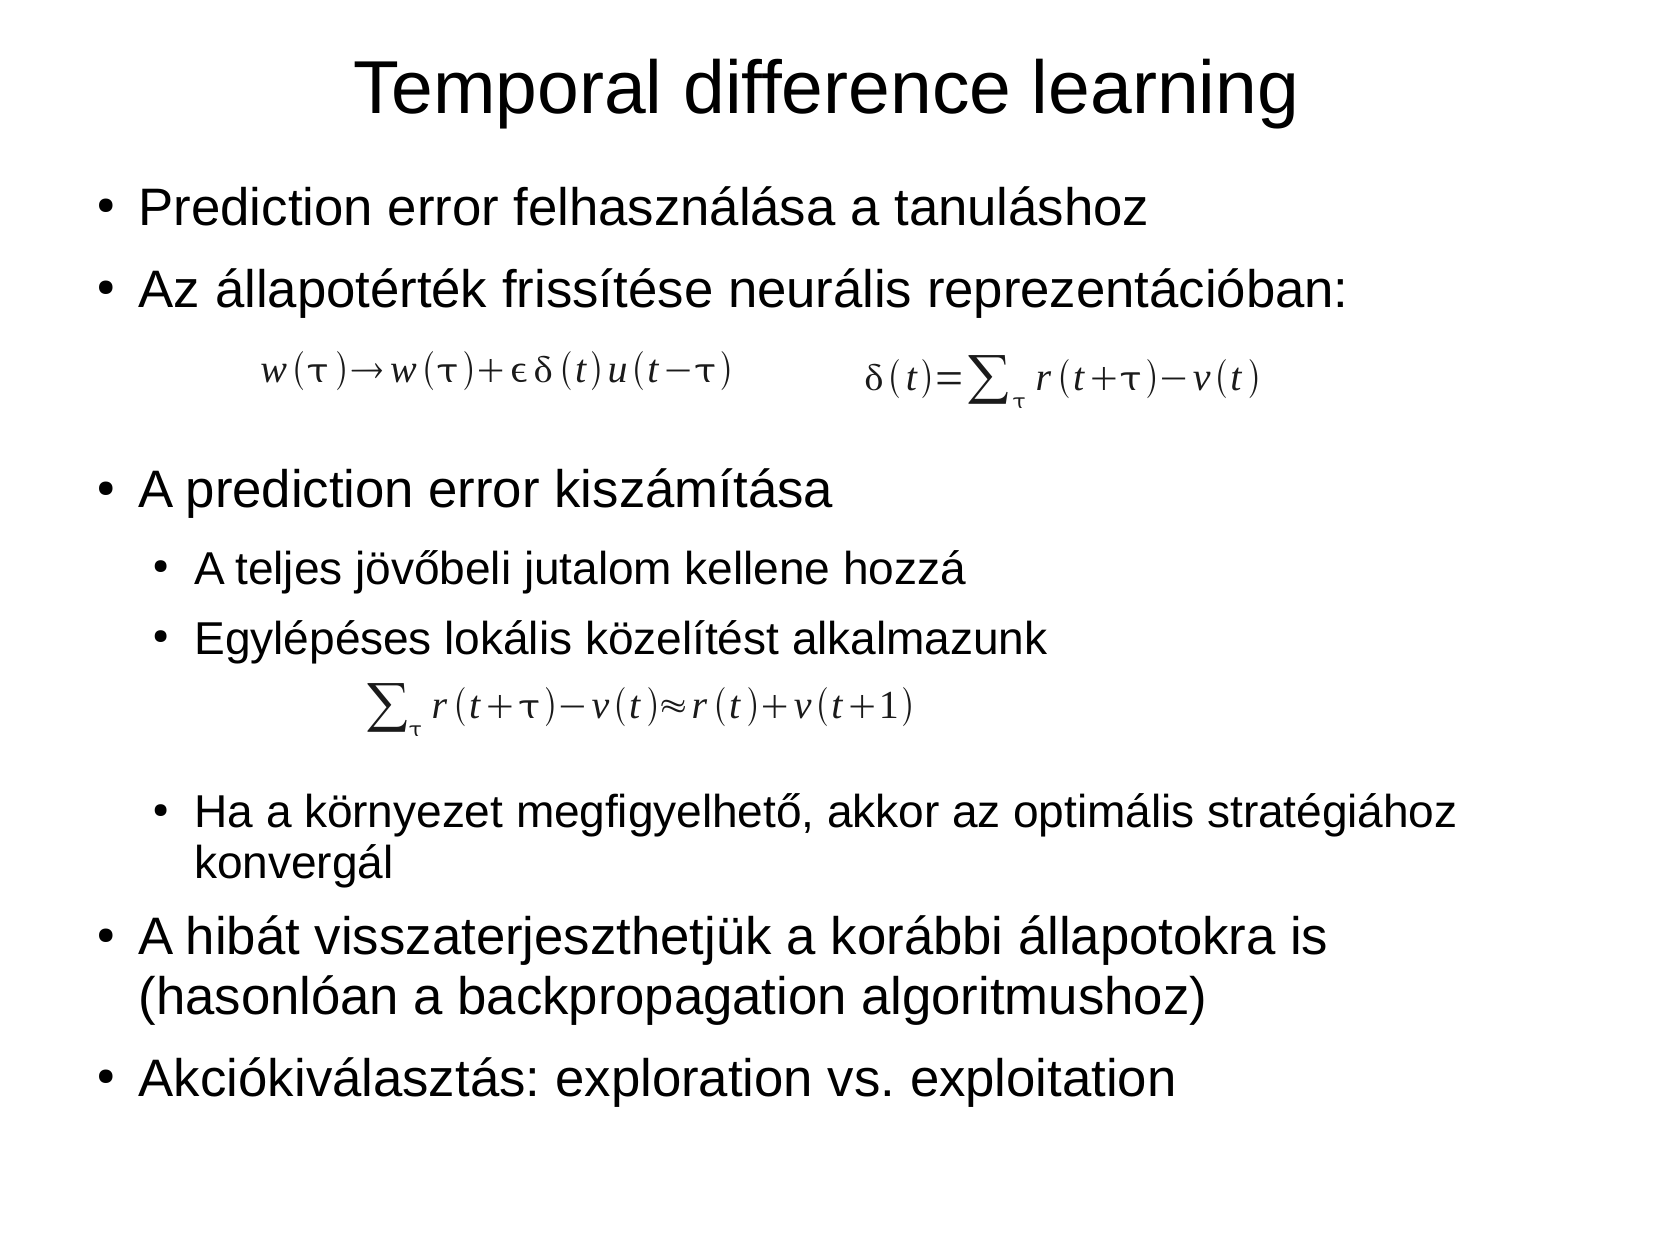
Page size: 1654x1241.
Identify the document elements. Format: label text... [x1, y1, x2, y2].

chart [250, 348, 743, 394]
chart [354, 679, 924, 742]
chart [853, 350, 1270, 414]
title Temporal difference learning [82, 45, 1571, 130]
list Prediction error felhasználása a tanuláshoz Az állapotérték frissítése neurális reprezentációban: A prediction error kiszámítása A teljes jövőbeli jutalom kellene hozzá Egylépéses lokális közelítést alkalmazunk Ha a környezet megfigyelhető, akkor az optimális stratégiához konvergál A hibát visszaterjeszthetjük a korábbi állapotokra is (hasonlóan a backpropagation algoritmushoz) Akciókiválasztás: exploration vs. exploitation [82, 177, 1571, 1109]
